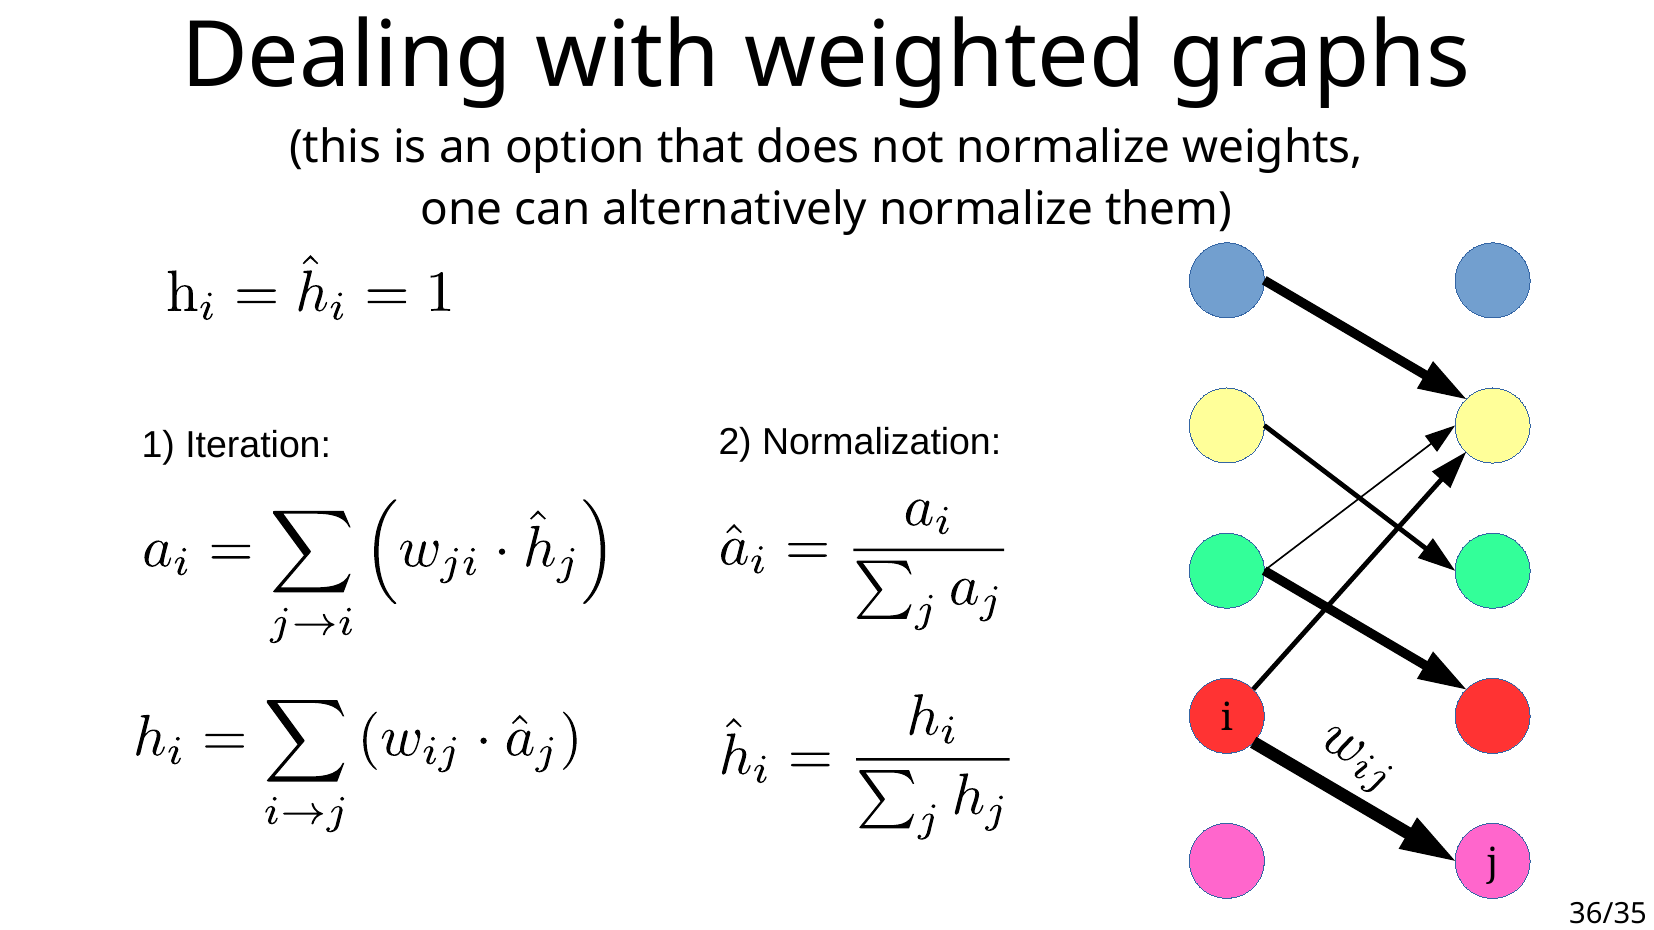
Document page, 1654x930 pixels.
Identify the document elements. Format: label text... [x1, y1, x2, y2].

text_box 2) Normalization: [703, 412, 1017, 470]
text_box [1455, 678, 1531, 754]
text_box 1) Iteration: [126, 416, 347, 473]
text_box [1189, 823, 1265, 899]
text_box [142, 499, 616, 644]
text_box [718, 694, 1010, 840]
text_box [132, 694, 583, 833]
title Dealing with weighted graphs (this is an option that does not normalize weights, one can alternatively normalize them) [0, 0, 1653, 242]
text_box [1455, 387, 1531, 464]
text_box [1455, 242, 1531, 318]
text_box j [1455, 823, 1531, 899]
text_box [1189, 387, 1265, 463]
text_box [718, 499, 1005, 631]
text_box [1189, 533, 1265, 609]
text_box [1309, 723, 1400, 800]
text_box i [1189, 678, 1265, 754]
text_box [1455, 533, 1531, 609]
text_box [166, 255, 455, 321]
text_box [1189, 242, 1265, 318]
